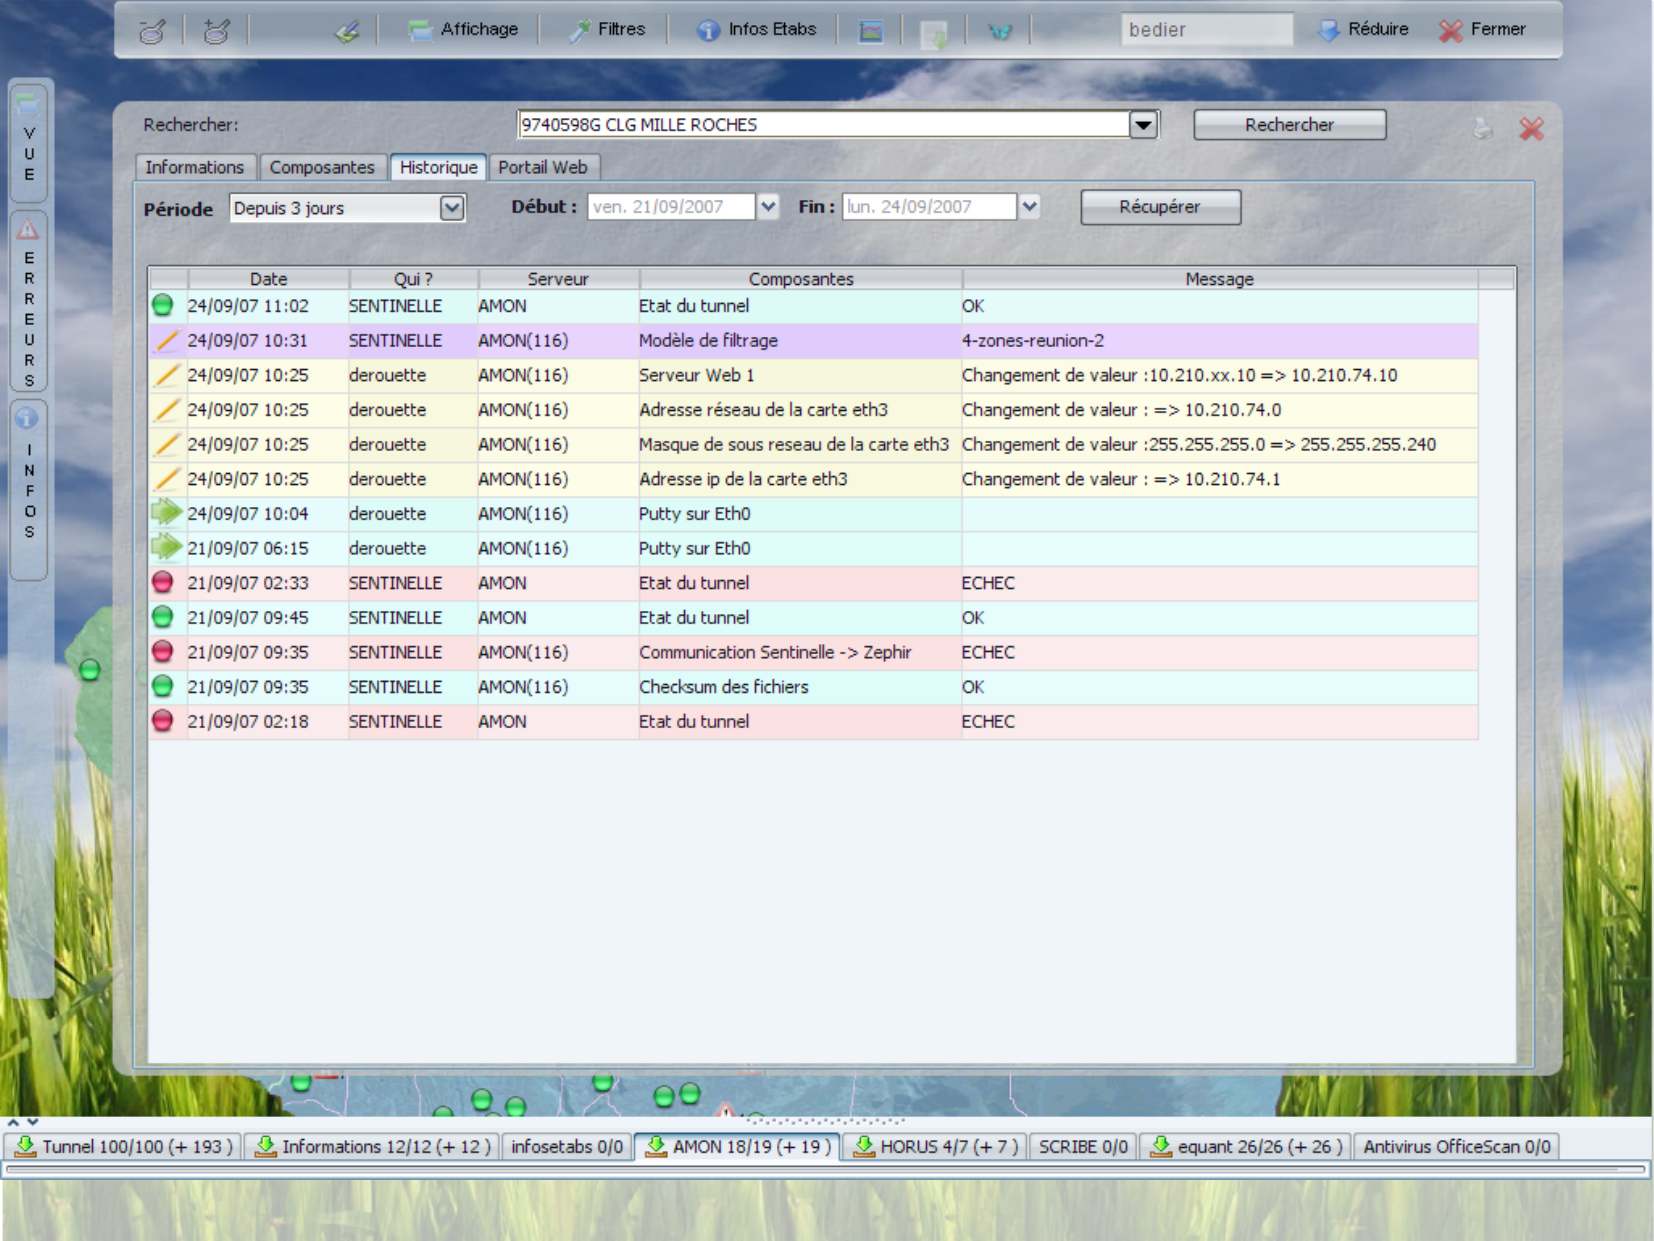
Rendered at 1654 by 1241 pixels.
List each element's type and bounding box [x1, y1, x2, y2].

text_box [0, 0, 1652, 1179]
picture [2, 1, 1654, 1241]
